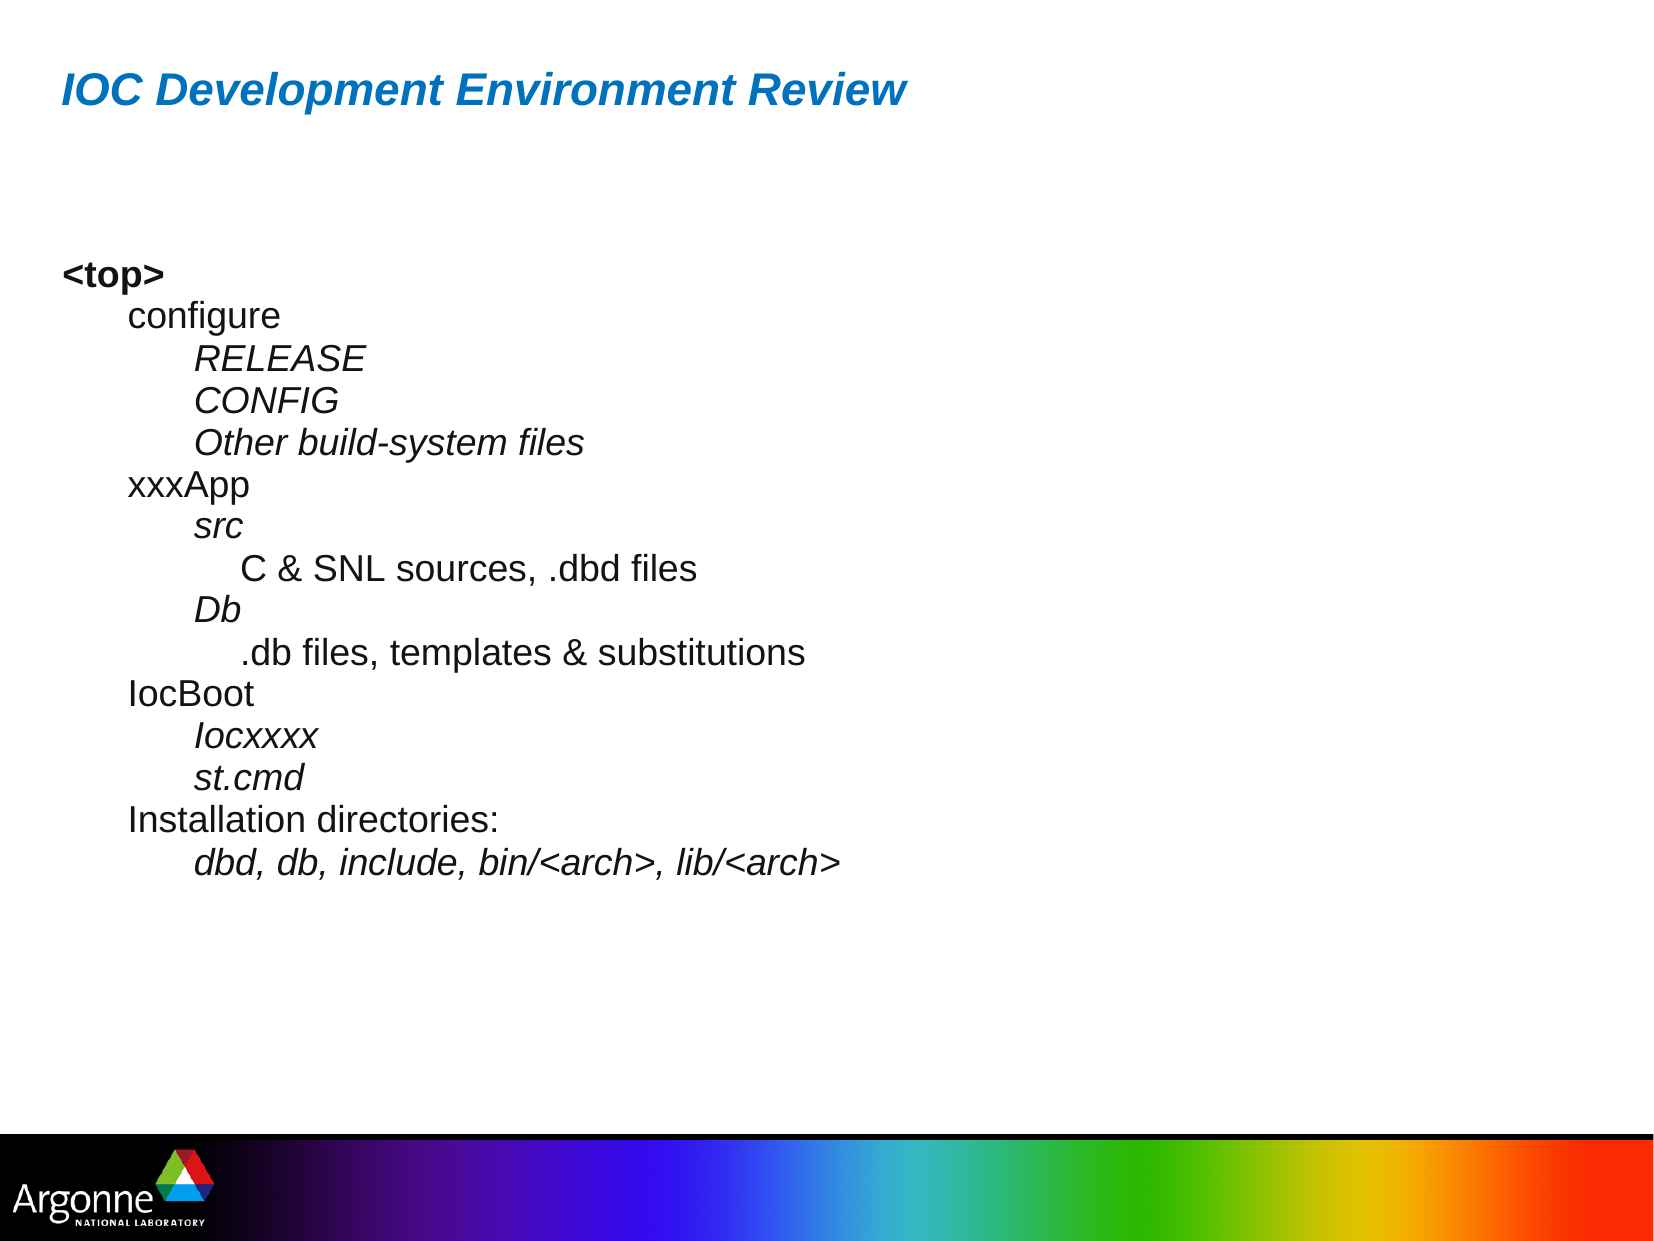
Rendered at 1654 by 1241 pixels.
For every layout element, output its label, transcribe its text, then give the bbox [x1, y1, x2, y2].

picture [0, 1134, 1654, 1241]
title IOC Development Environment Review [61, 56, 1500, 126]
list <top> configure RELEASE CONFIG Other build-system files xxxApp src C & SNL sources, .dbd files Db .db files, templates & substitutions IocBoot Iocxxxx st.cmd Installation directories: dbd, db, include, bin/<arch>, lib/<arch> [62, 253, 1498, 1089]
